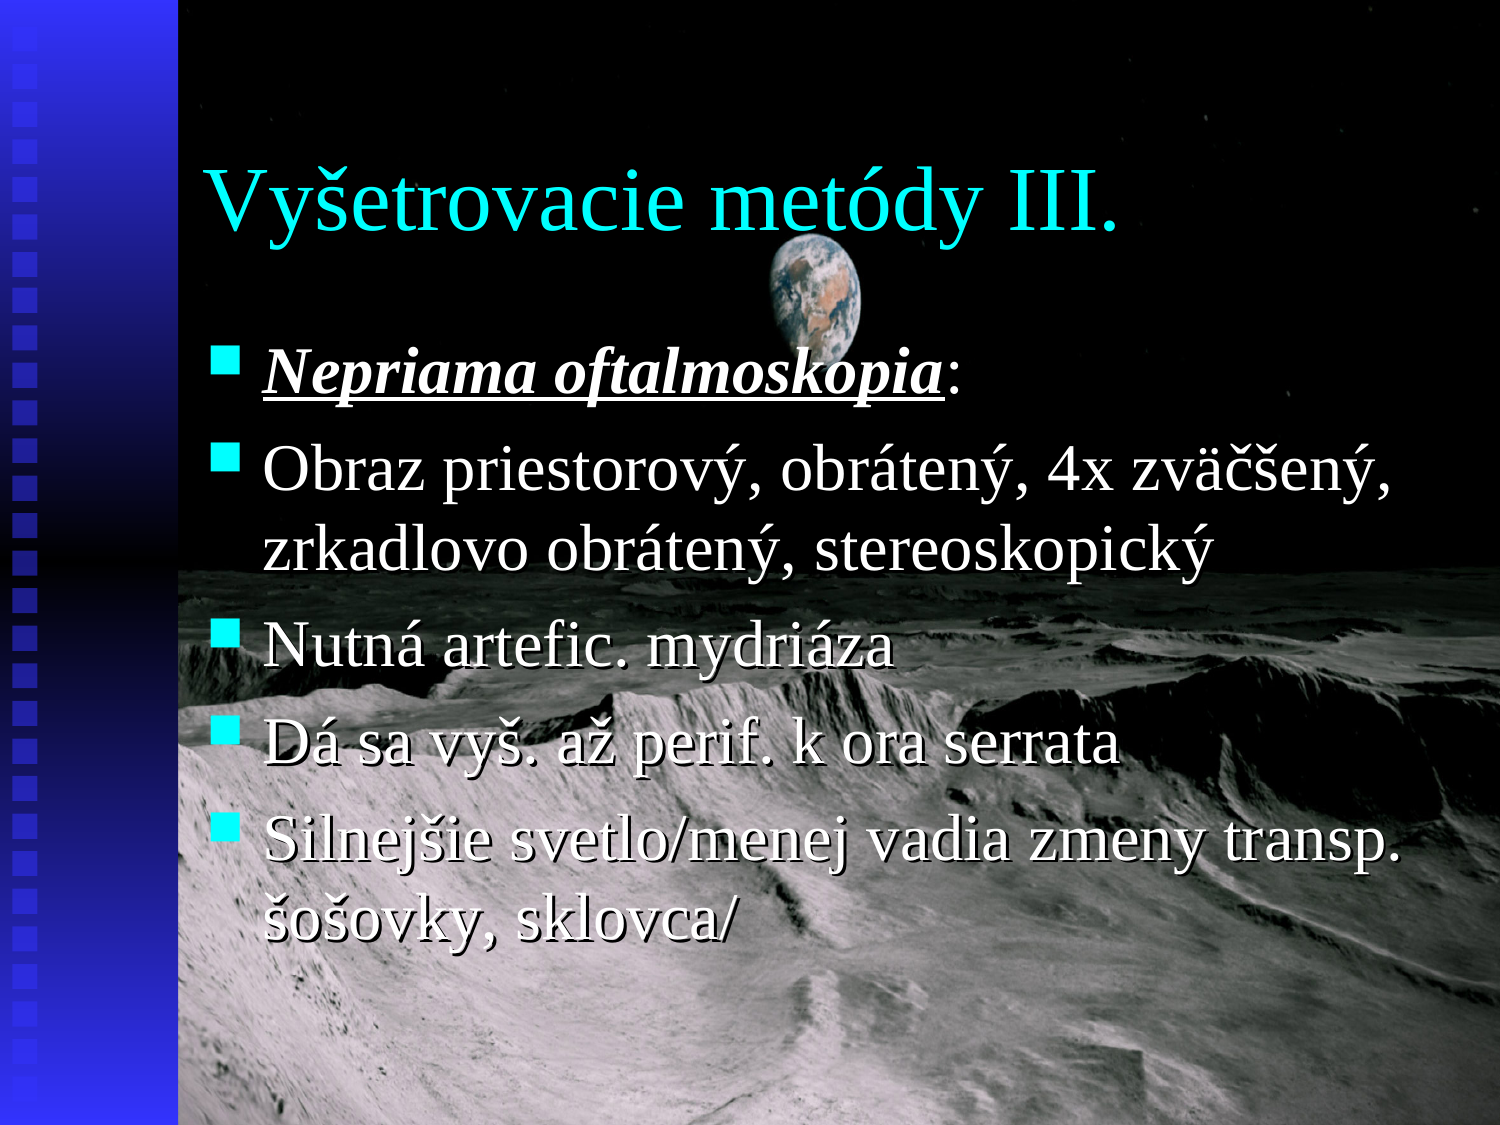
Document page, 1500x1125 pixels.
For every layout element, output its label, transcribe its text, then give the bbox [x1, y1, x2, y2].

picture [0, 0, 1500, 1125]
list Nepriama oftalmoskopia: Obraz priestorový, obrátený, 4x zväčšený, zrkadlovo obrátený, stereoskopický Nutná artefic. mydriáza Dá sa vyš. až perif. k ora serrata Silnejšie svetlo/menej vadia zmeny transp. šošovky, sklovca/ [191, 319, 1467, 995]
title Vyšetrovacie metódy III. [187, 99, 1463, 288]
